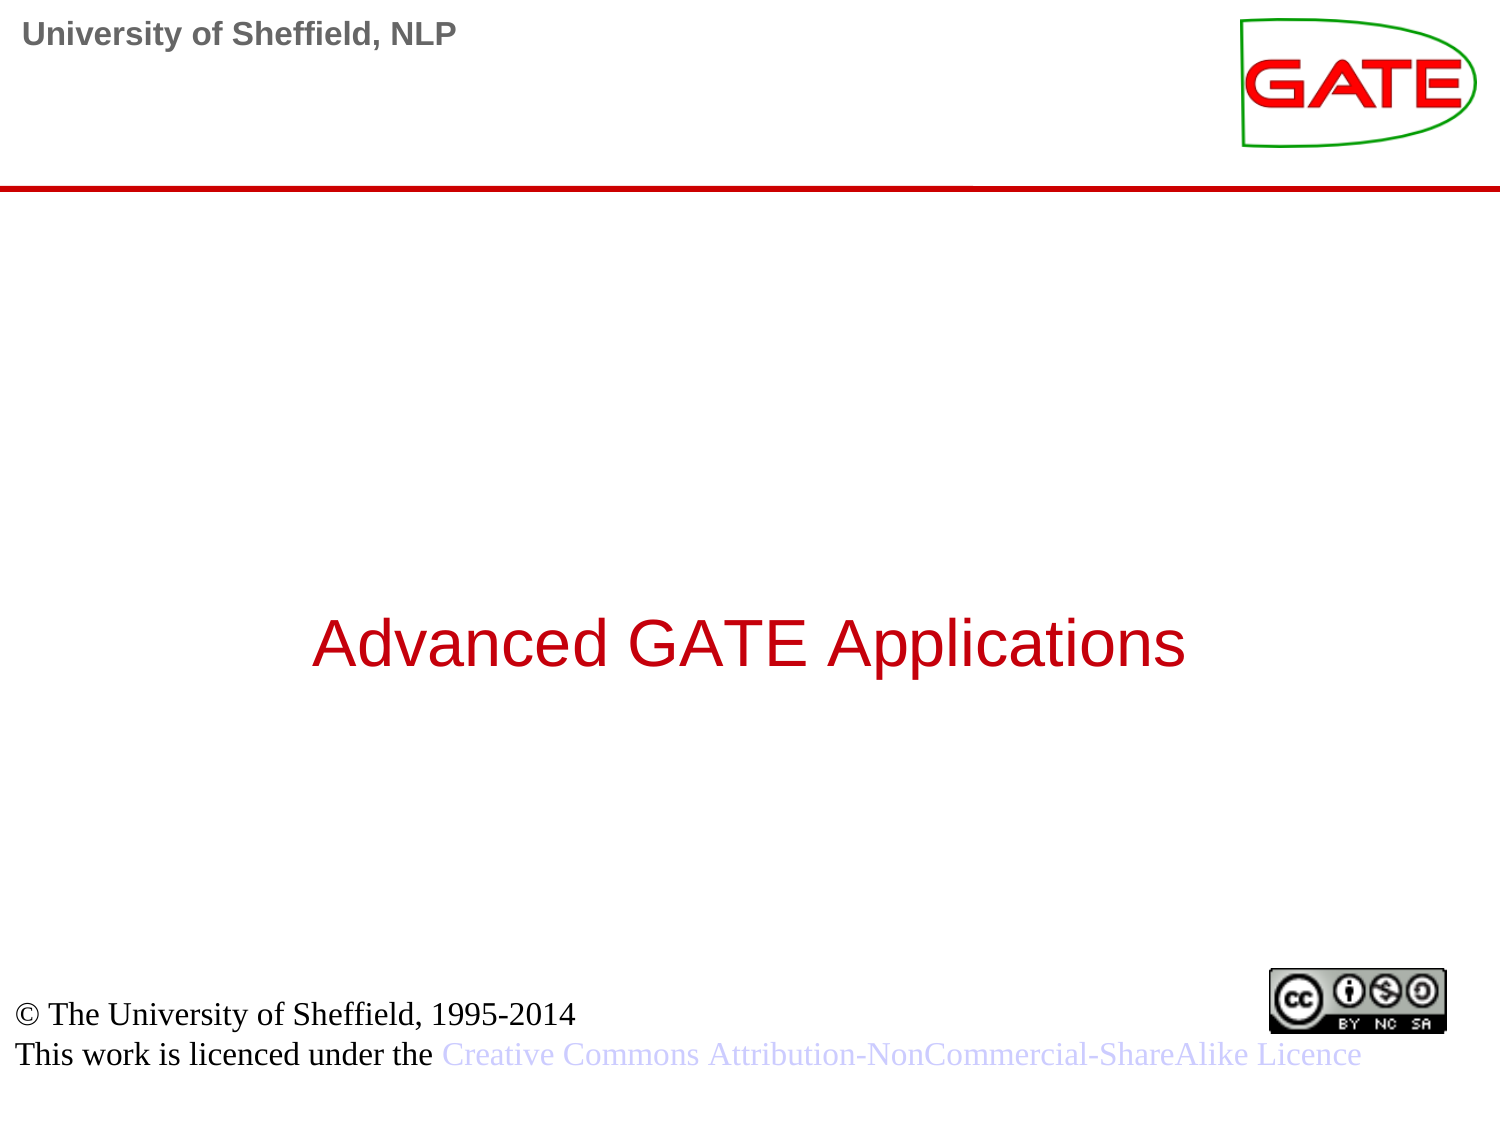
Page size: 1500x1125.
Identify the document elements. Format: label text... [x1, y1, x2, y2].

picture [1269, 968, 1447, 1034]
title Advanced GATE Applications [0, 486, 1500, 720]
text_box © The University of Sheffield, 1995-2014 This work is licenced under the Creative Commons Attribution-NonCommercial-ShareAlike Licence [0, 944, 1500, 1122]
picture [1240, 18, 1477, 148]
